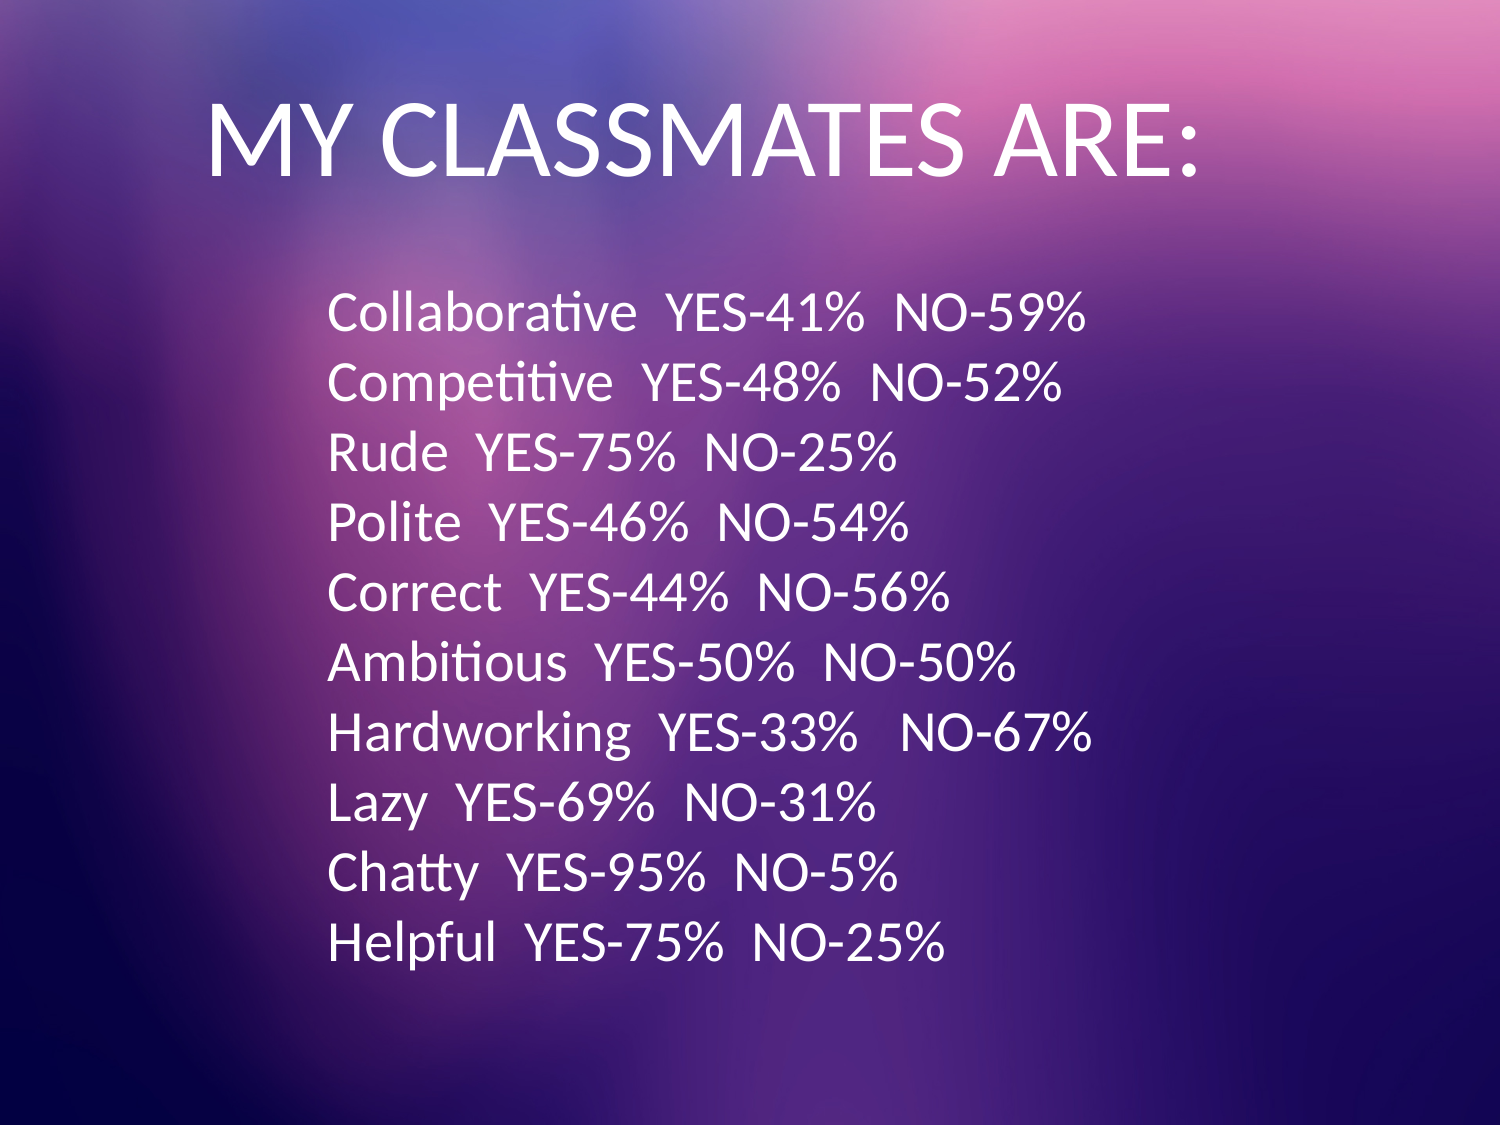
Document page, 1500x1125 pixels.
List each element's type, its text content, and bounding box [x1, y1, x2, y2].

text_box Collaborative YES-41% NO-59% Competitive YES-48% NO-52% Rude YES-75% NO-25% Polite YES-46% NO-54% Correct YES-44% NO-56% Ambitious YES-50% NO-50% Hardworking YES-33% NO-67% Lazy YES-69% NO-31% Chatty YES-95% NO-5% Helpful YES-75% NO-25% [312, 265, 1164, 981]
text_box MY CLASSMATES ARE: [188, 56, 1220, 207]
picture [0, 0, 1500, 1125]
